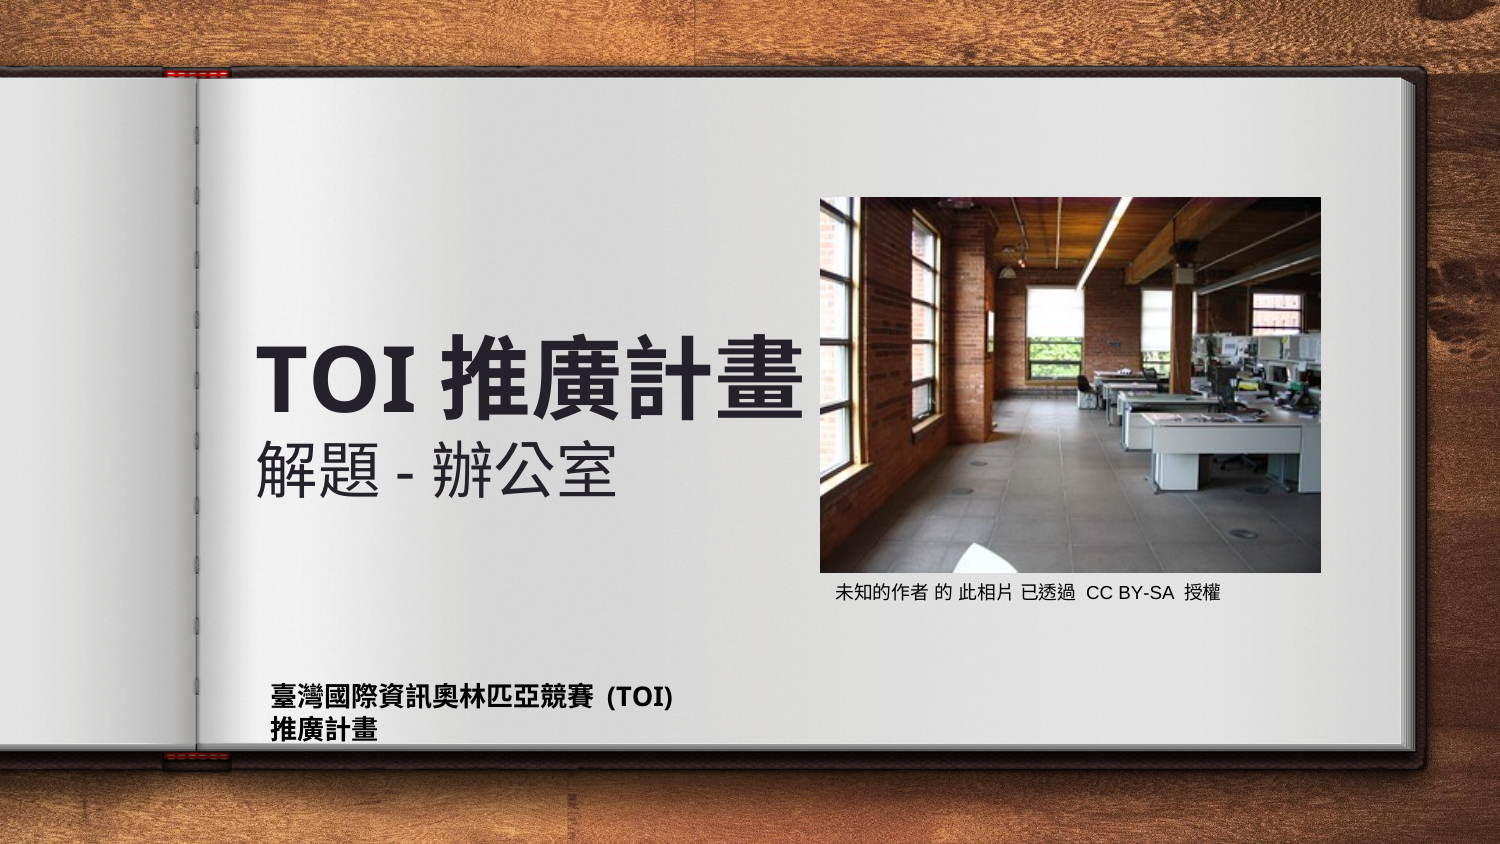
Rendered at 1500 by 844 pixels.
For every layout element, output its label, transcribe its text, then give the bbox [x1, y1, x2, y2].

text_box 未知的作者 的 此相片 已透過 CC BY-SA 授權 [820, 573, 1321, 611]
text_box TOI推廣計畫 解題-辦公室 [240, 262, 820, 565]
picture [820, 198, 1321, 573]
